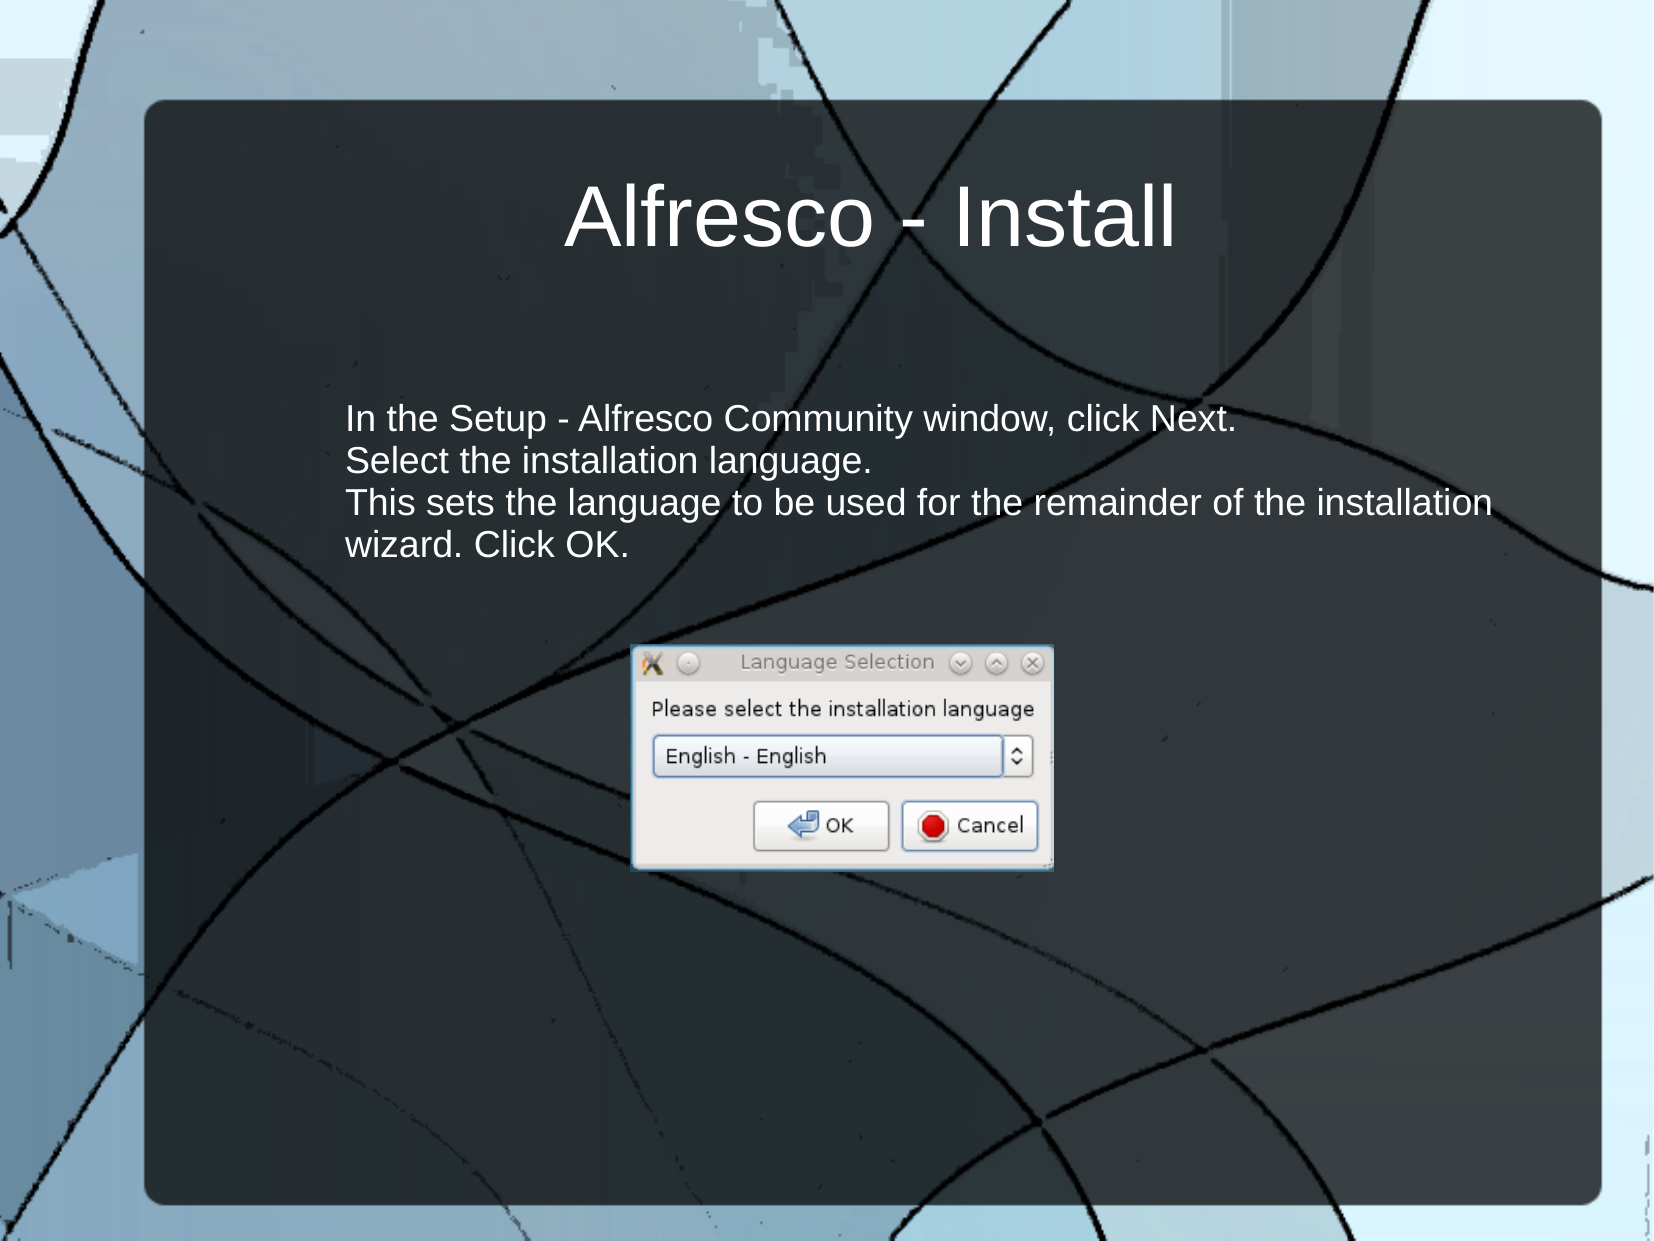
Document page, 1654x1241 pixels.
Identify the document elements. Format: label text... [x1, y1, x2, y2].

text_box In the Setup - Alfresco Community window, click Next. Select the installation language. This sets the language to be used for the remainder of the installation wizard. Click OK. [330, 390, 1516, 826]
picture [0, 0, 1654, 1241]
title Alfresco - Install [159, 108, 1583, 325]
